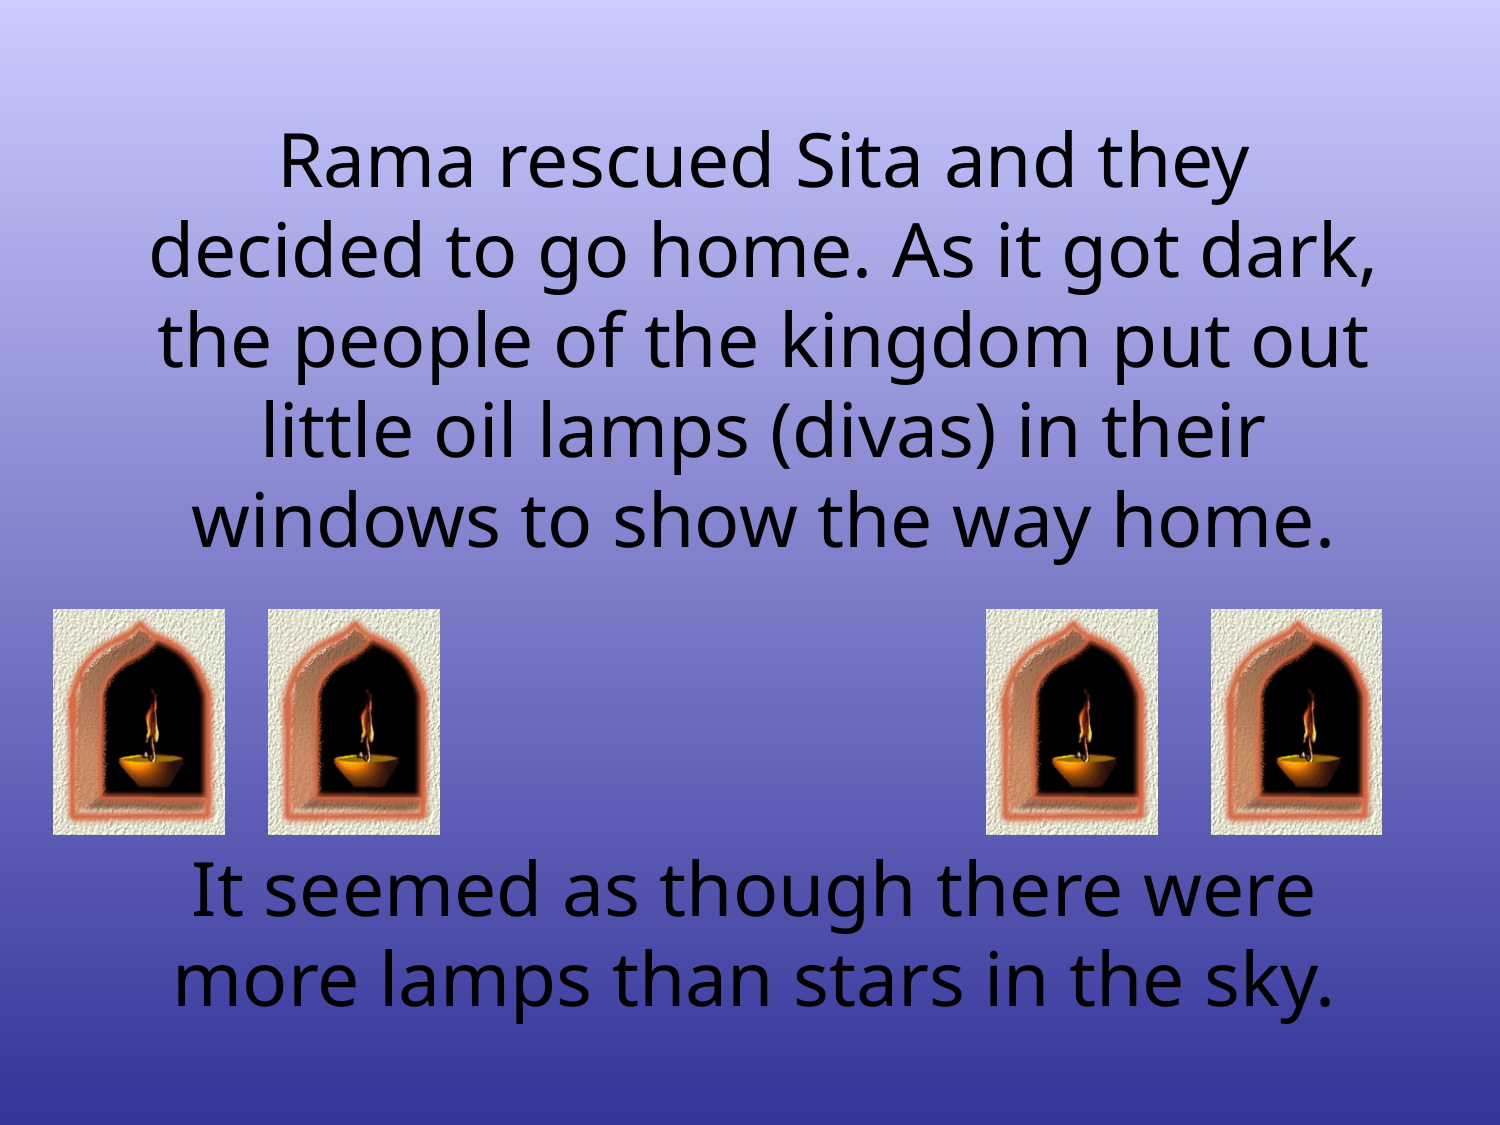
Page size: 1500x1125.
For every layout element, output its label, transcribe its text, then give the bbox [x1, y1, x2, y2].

picture [986, 609, 1158, 835]
text_box It seemed as though there were more lamps than stars in the sky. [41, 834, 1412, 1030]
picture [268, 609, 440, 835]
text_box Rama rescued Sita and they decided to go home. As it got dark, the people of the kingdom put out little oil lamps (divas) in their windows to show the way home. [76, 105, 1427, 434]
picture [1211, 609, 1382, 835]
picture [53, 609, 225, 835]
